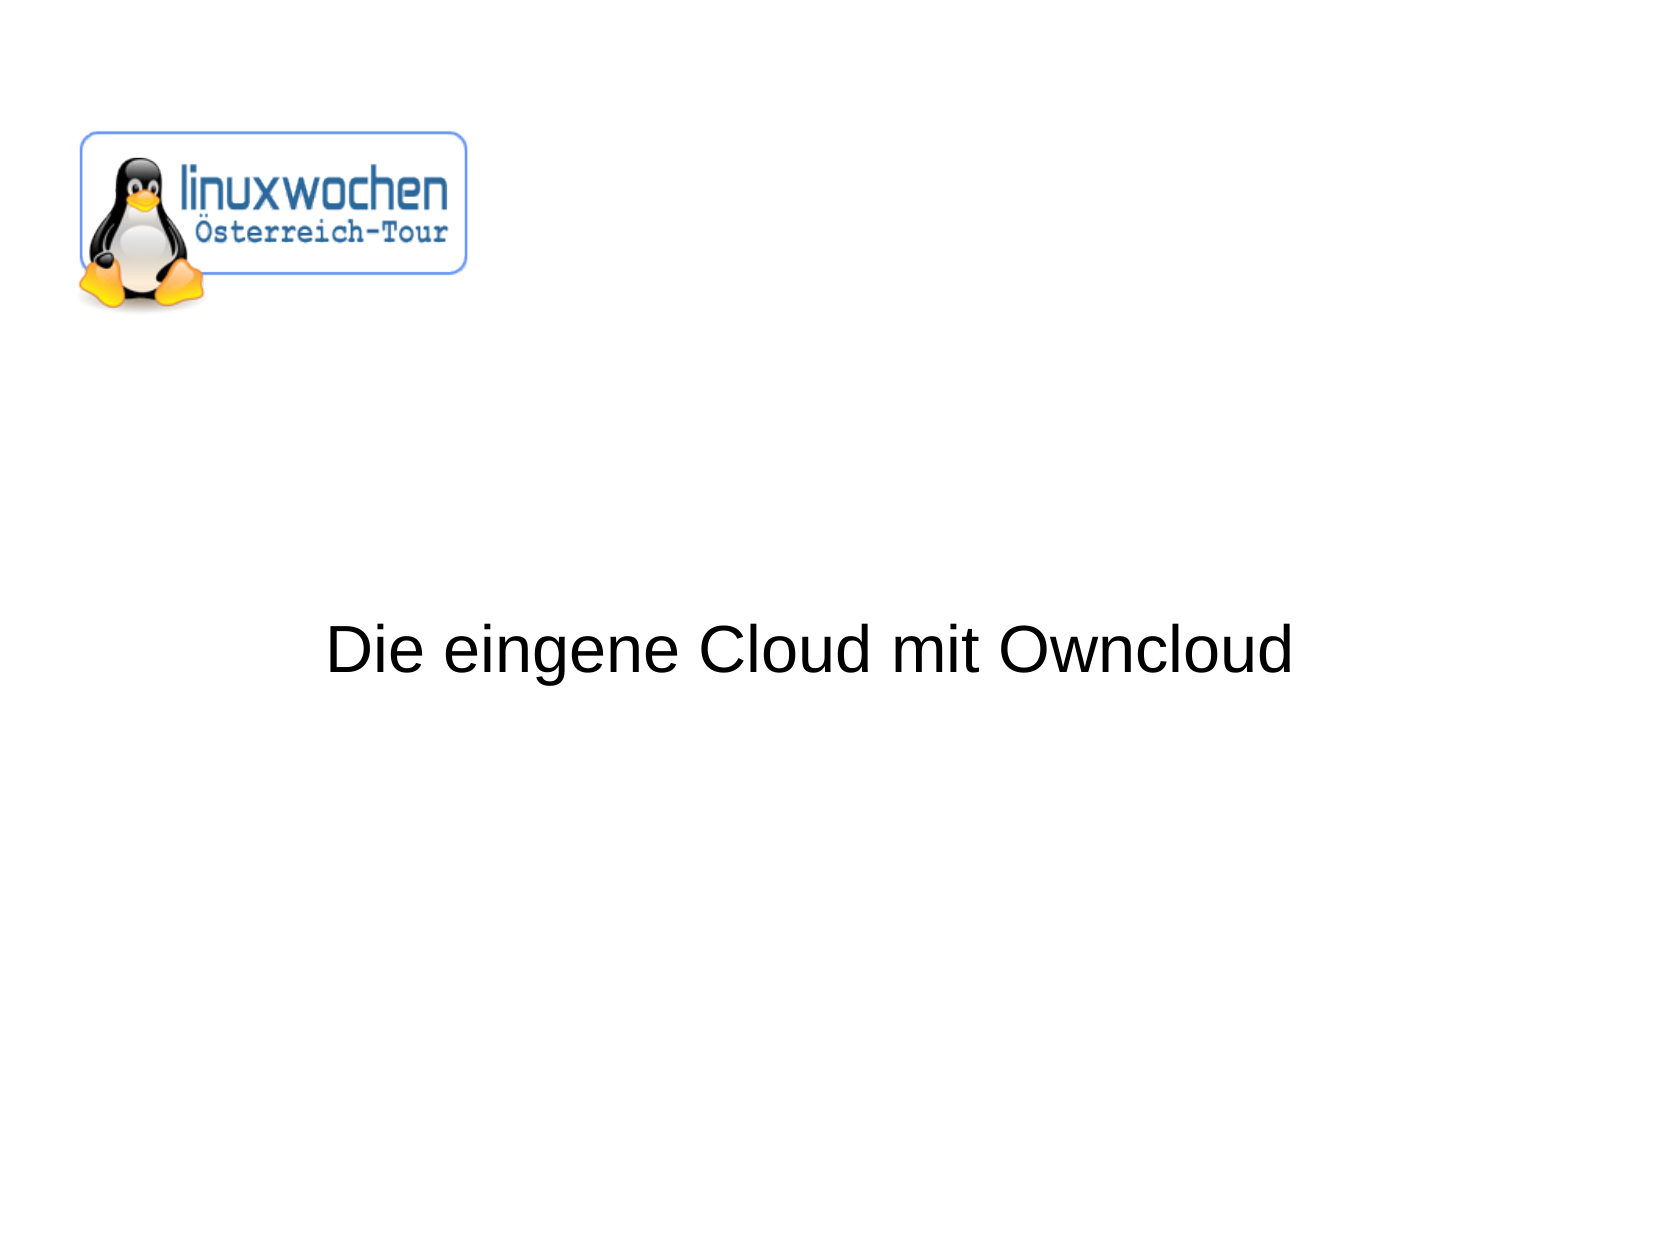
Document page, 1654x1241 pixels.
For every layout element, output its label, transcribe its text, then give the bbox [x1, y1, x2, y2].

picture [47, 111, 482, 319]
subtitle Die eingene Cloud mit Owncloud [82, 290, 1538, 1010]
